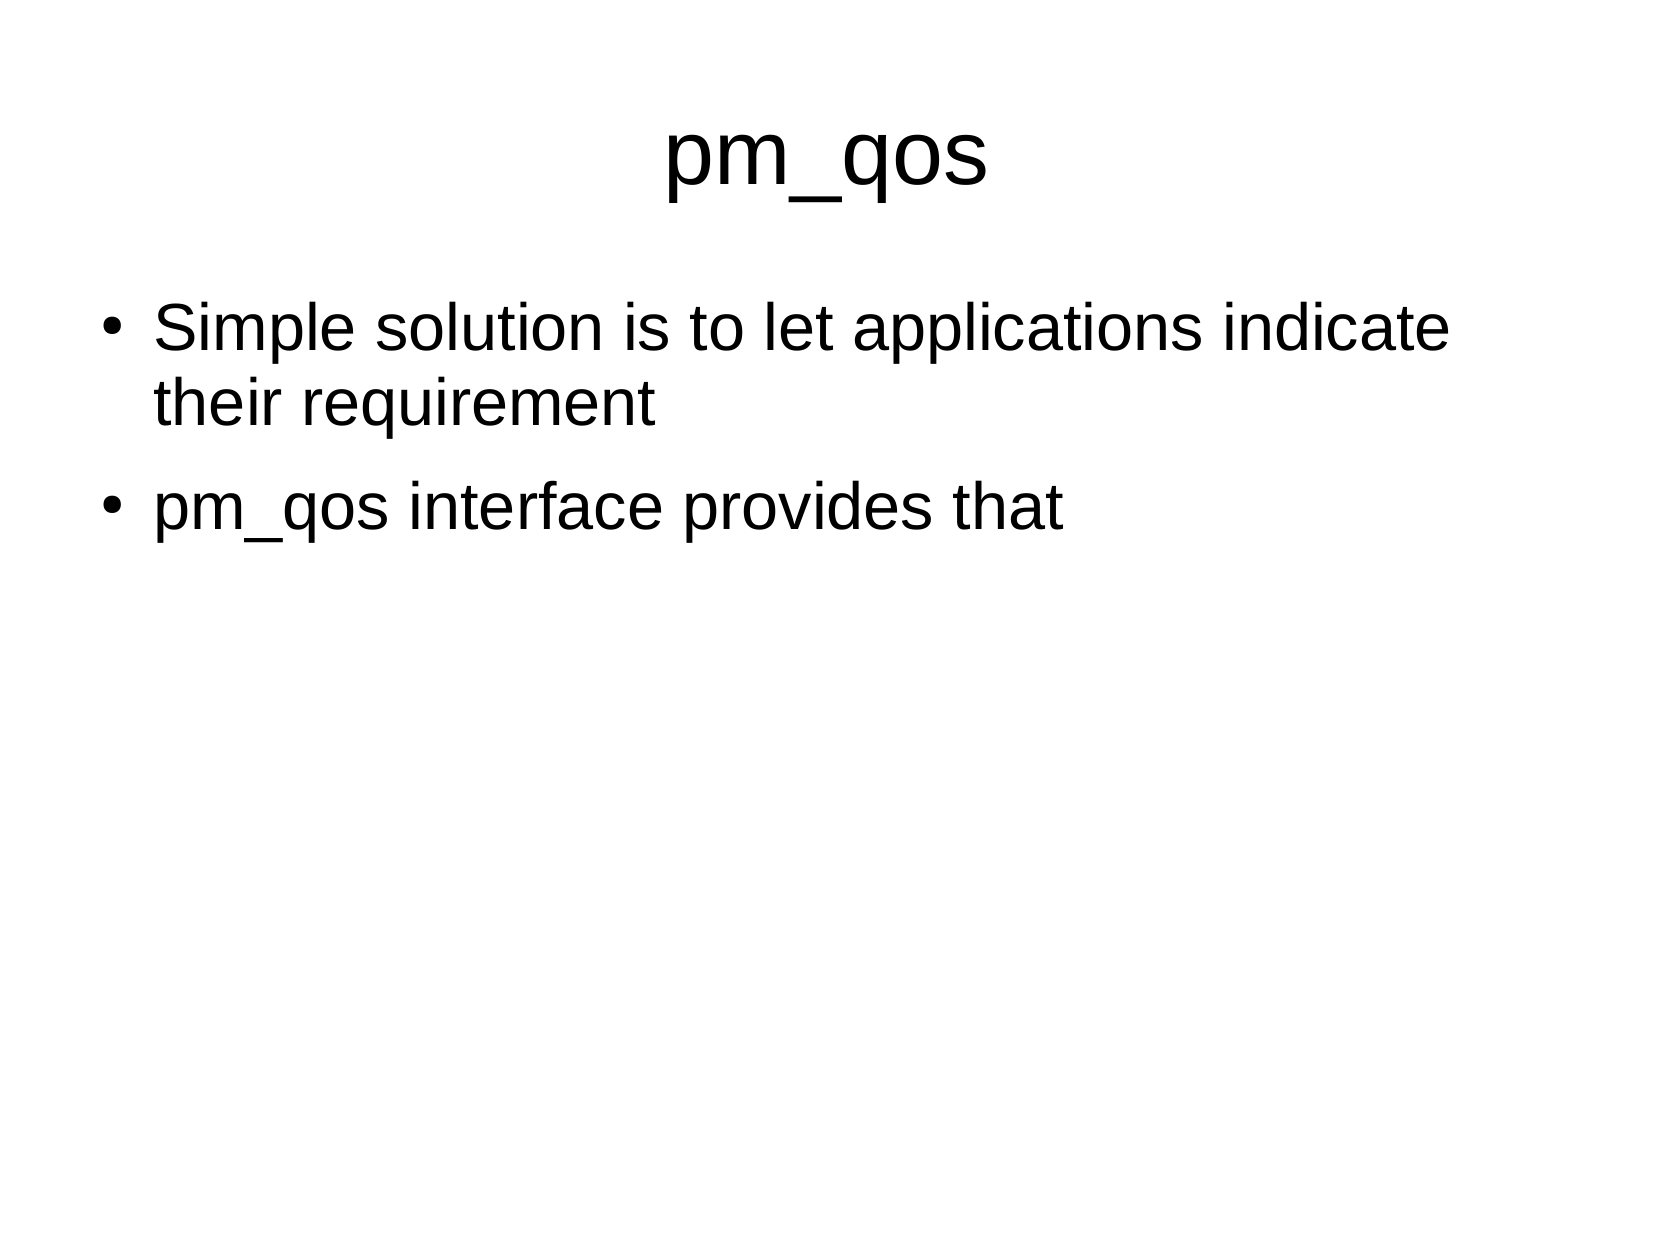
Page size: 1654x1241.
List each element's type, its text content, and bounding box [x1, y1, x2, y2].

title pm_qos [82, 49, 1571, 257]
list Simple solution is to let applications indicate their requirement pm_qos interface provides that [82, 290, 1571, 1109]
